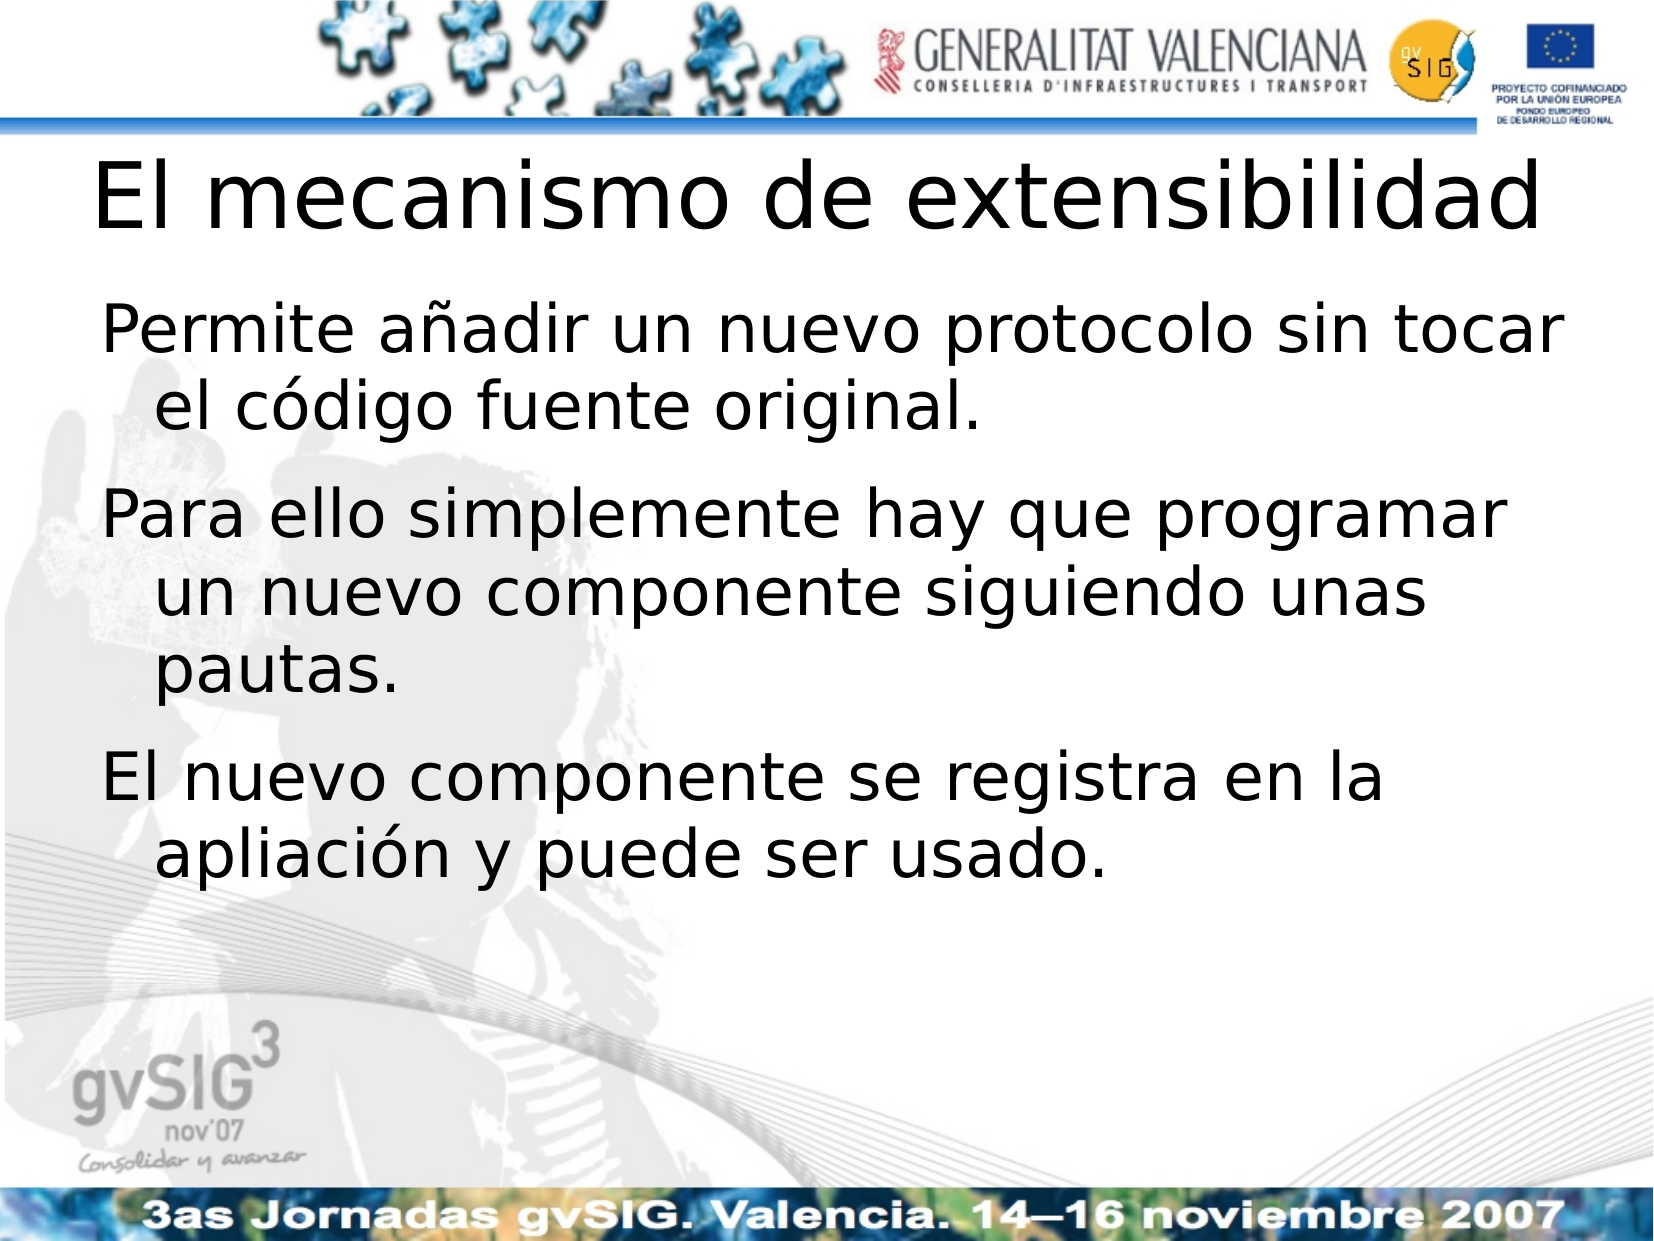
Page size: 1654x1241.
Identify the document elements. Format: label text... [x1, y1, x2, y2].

picture [0, 0, 1654, 1241]
title El mecanismo de extensibilidad [75, 92, 1563, 301]
list Permite añadir un nuevo protocolo sin tocar el código fuente original. Para ello simplemente hay que programar un nuevo componente siguiendo unas pautas. El nuevo componente se registra en la apliación y puede ser usado. [82, 290, 1571, 1216]
